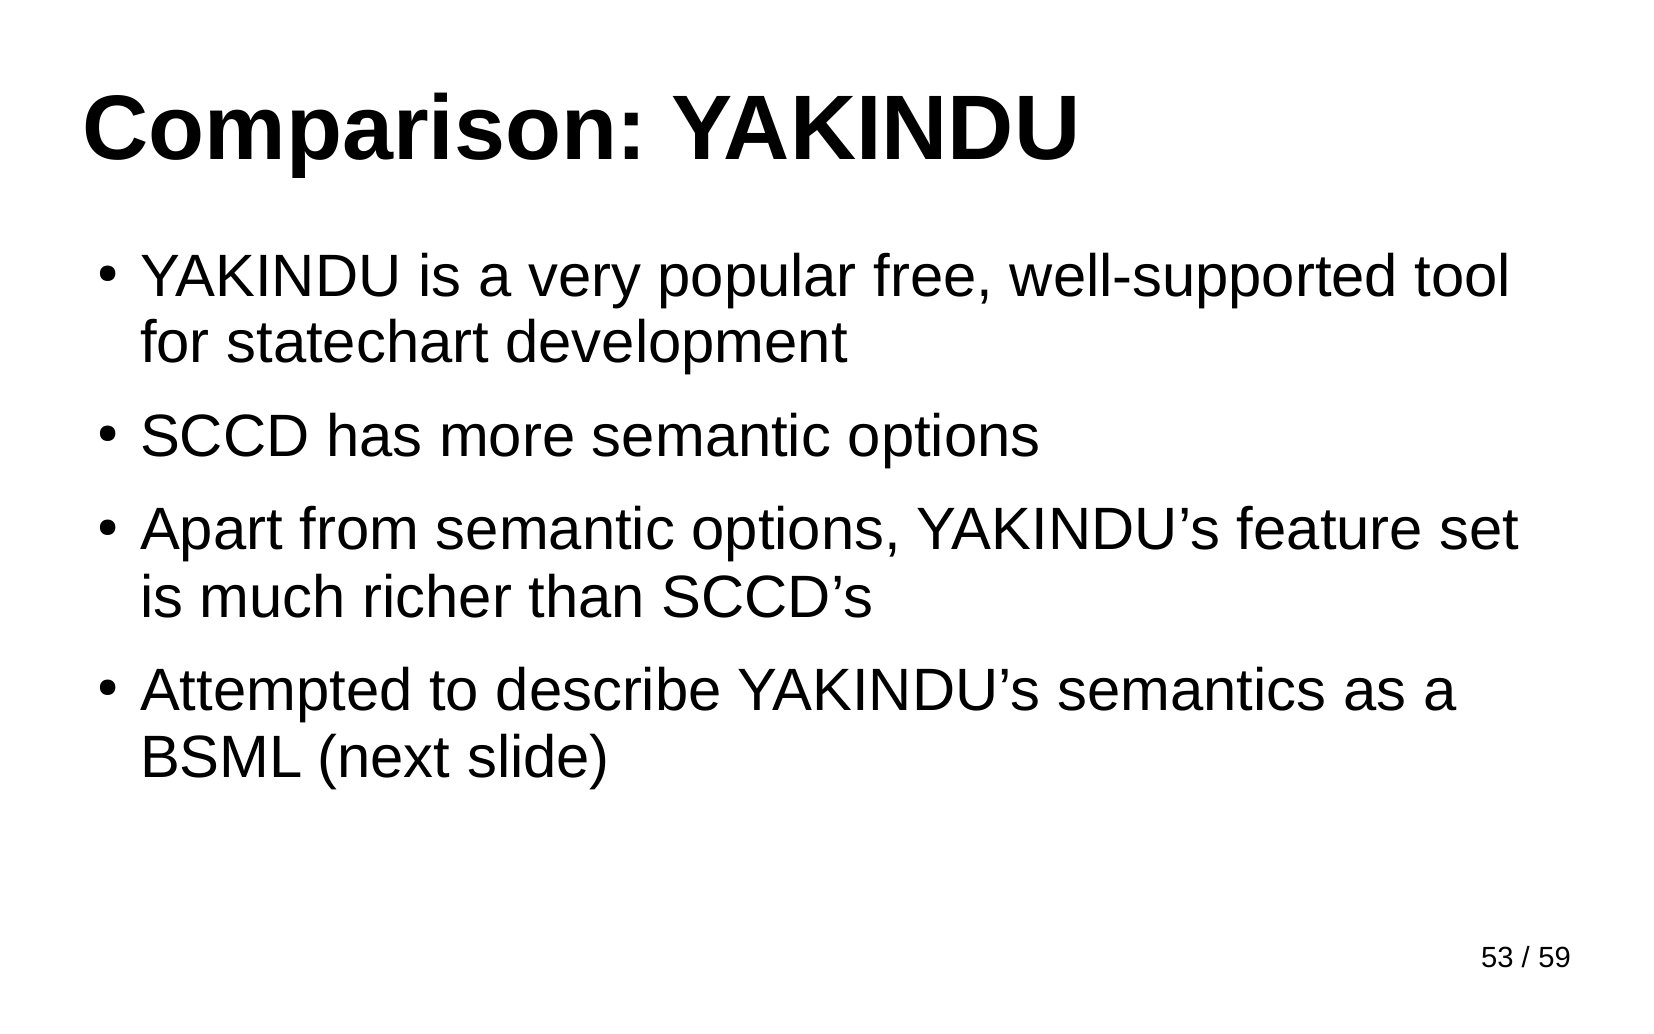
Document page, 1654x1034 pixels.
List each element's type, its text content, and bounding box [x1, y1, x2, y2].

list YAKINDU is a very popular free, well-supported tool for statechart development SCCD has more semantic options Apart from semantic options, YAKINDU’s feature set is much richer than SCCD’s Attempted to describe YAKINDU’s semantics as a BSML (next slide) [82, 241, 1571, 792]
title Comparison: YAKINDU [82, 41, 1571, 214]
